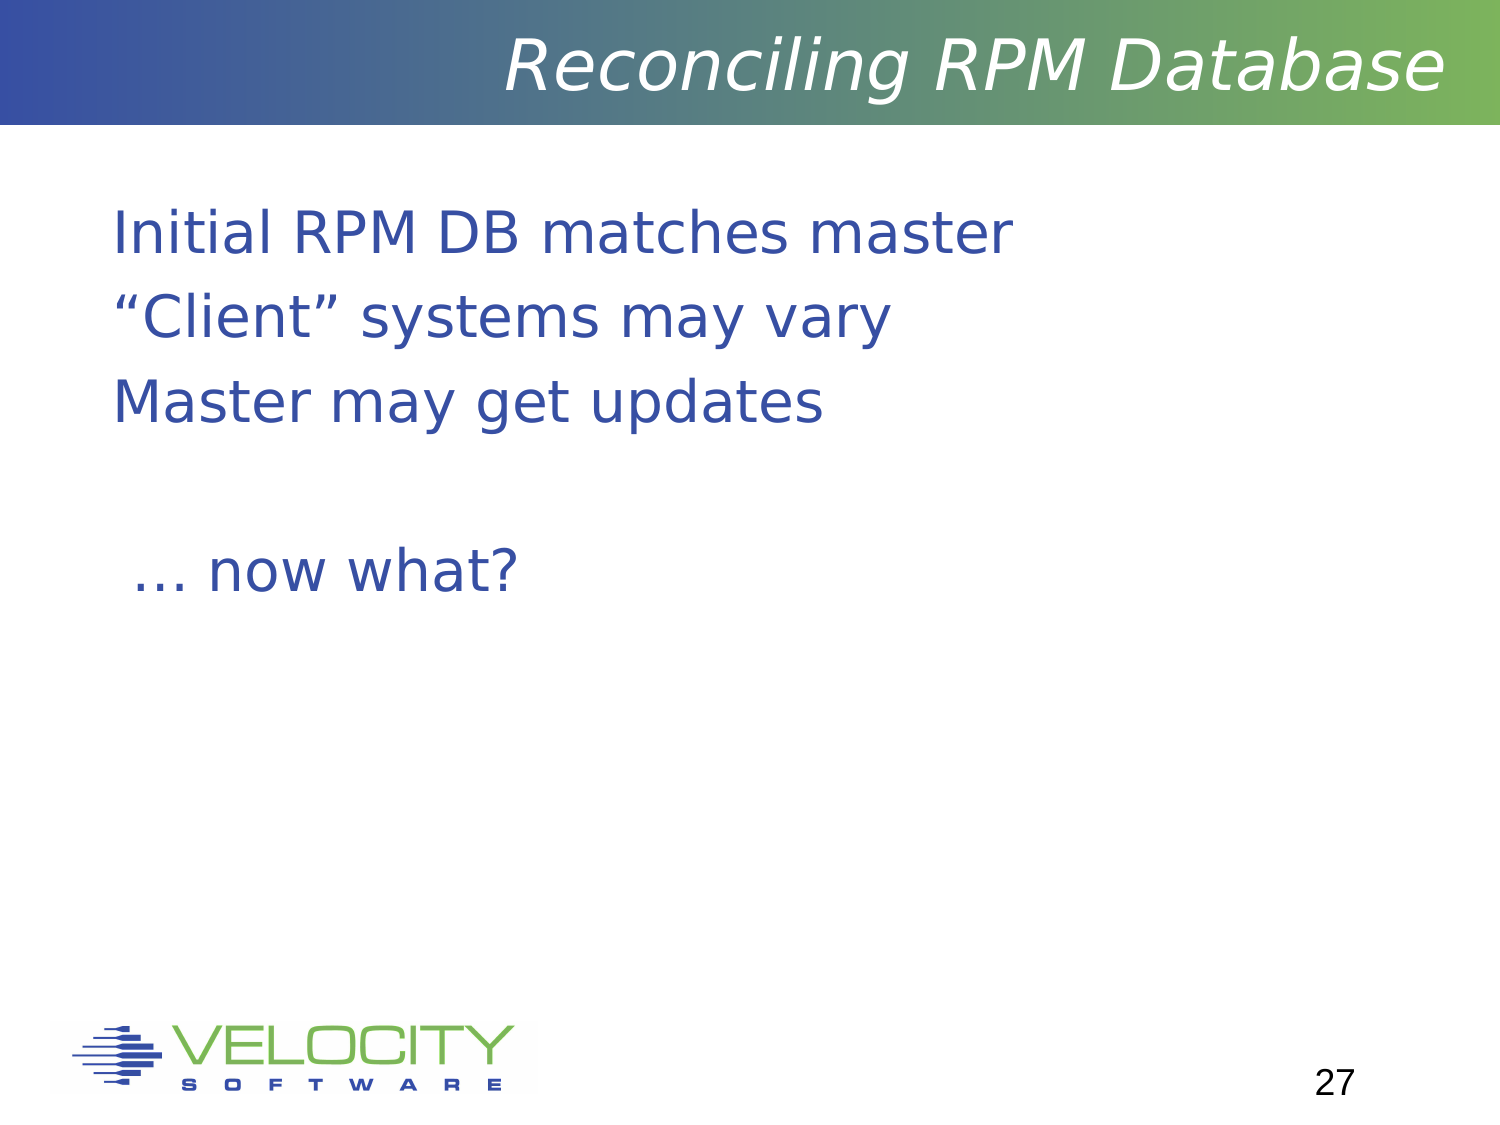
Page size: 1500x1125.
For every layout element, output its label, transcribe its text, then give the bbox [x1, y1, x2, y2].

list Initial RPM DB matches master “Client” systems may vary Master may get updates … now what? [70, 187, 1438, 988]
title Reconciling RPM Database [62, 12, 1463, 113]
picture [50, 1021, 538, 1094]
